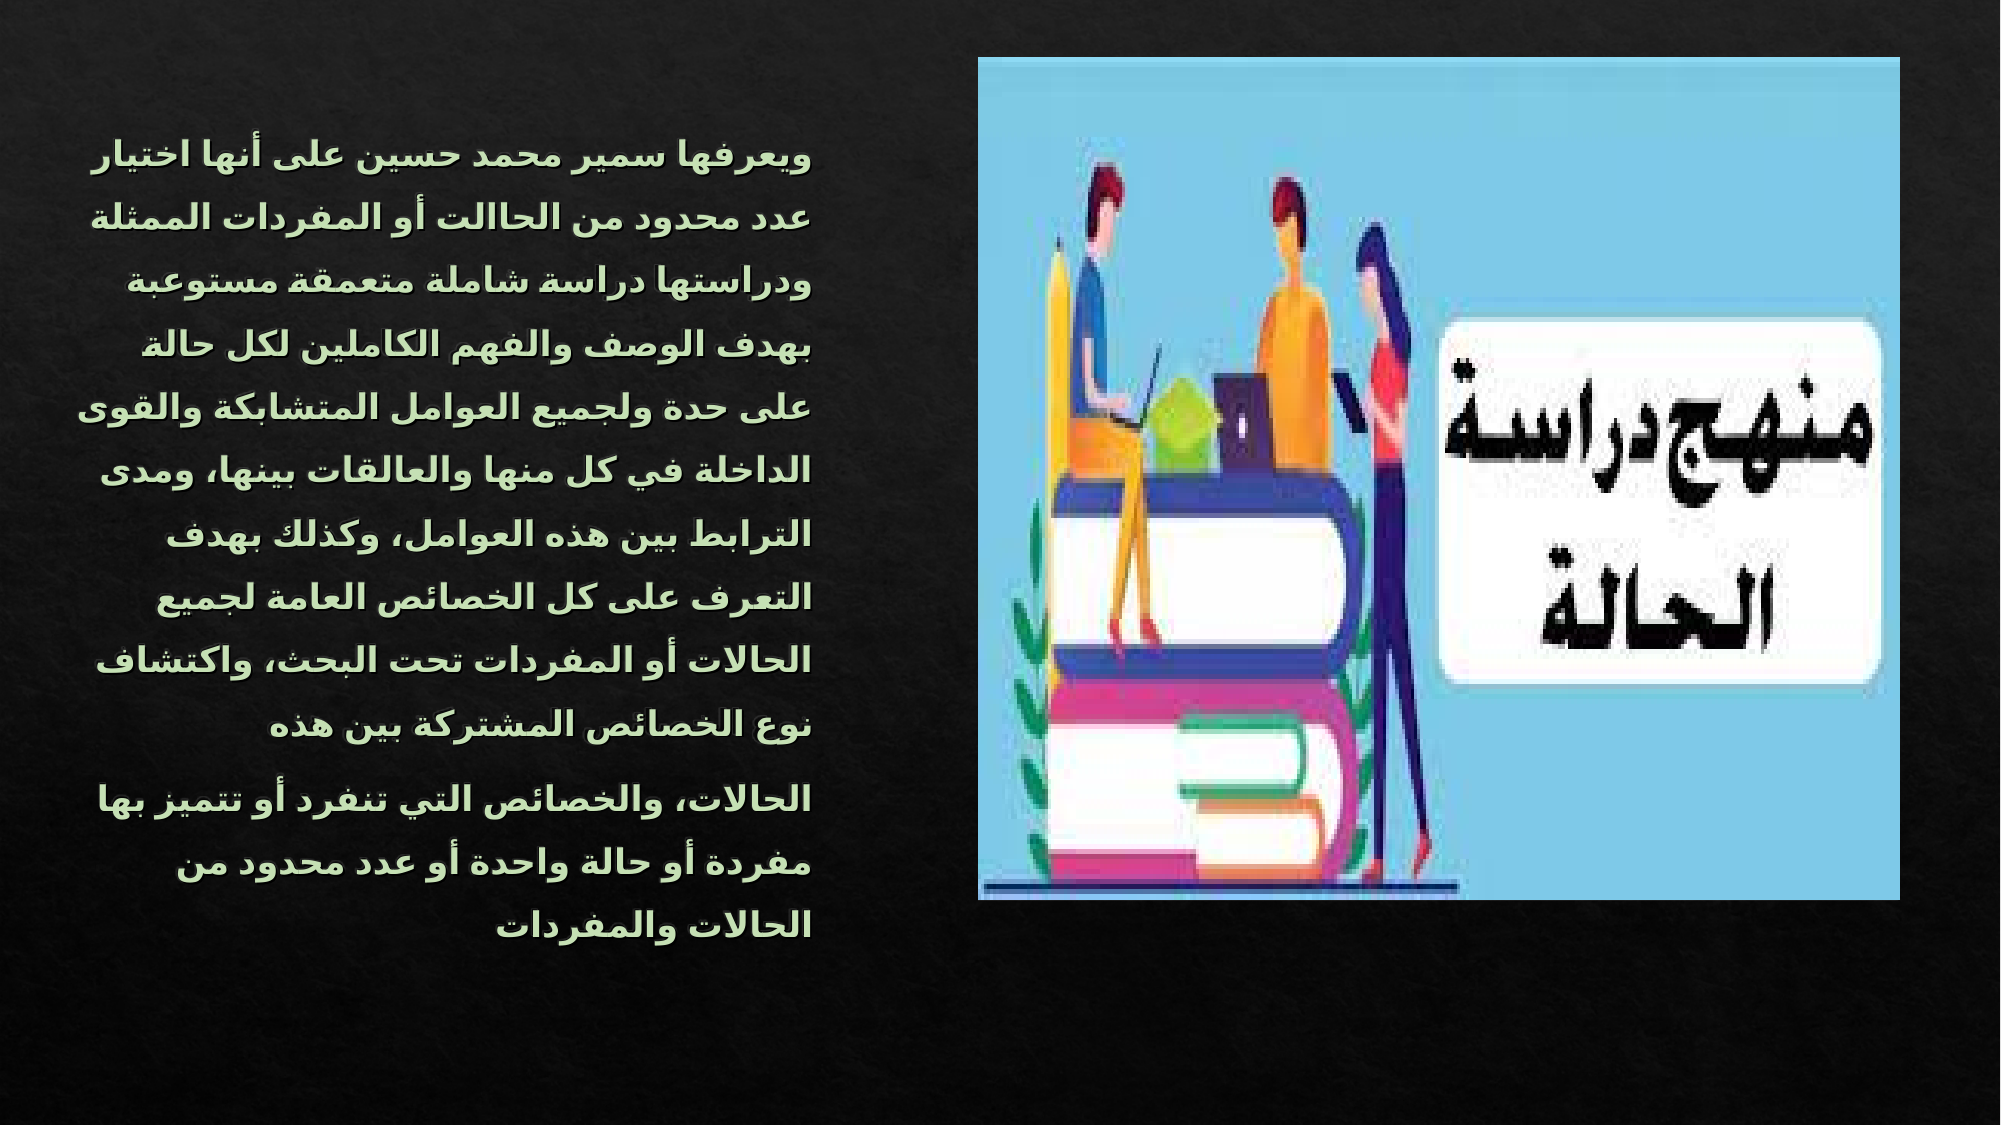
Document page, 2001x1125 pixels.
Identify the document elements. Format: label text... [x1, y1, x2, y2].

picture [978, 57, 1900, 901]
list ويعرفها سمير محمد حسين على أنها اختيار عدد محدود من الحاالت أو المفردات الممثلة ودراستها دراسة شاملة متعمقة مستوعبة بهدف الوصف والفهم الكاملين لكل حالة على حدة ولجميع العوامل المتشابكة والقوى الداخلة في كل منها والعالقات بينها، ومدى الترابط بين هذه العوامل، وكذلك بهدف التعرف على كل الخصائص العامة لجميع الحالات أو المفردات تحت البحث، واكتشاف نوع الخصائص المشتركة بين هذه الحالات، والخصائص التي تنفرد أو تتميز بها مفردة أو حالة واحدة أو عدد محدود من الحالات والمفردات [59, 48, 831, 1009]
